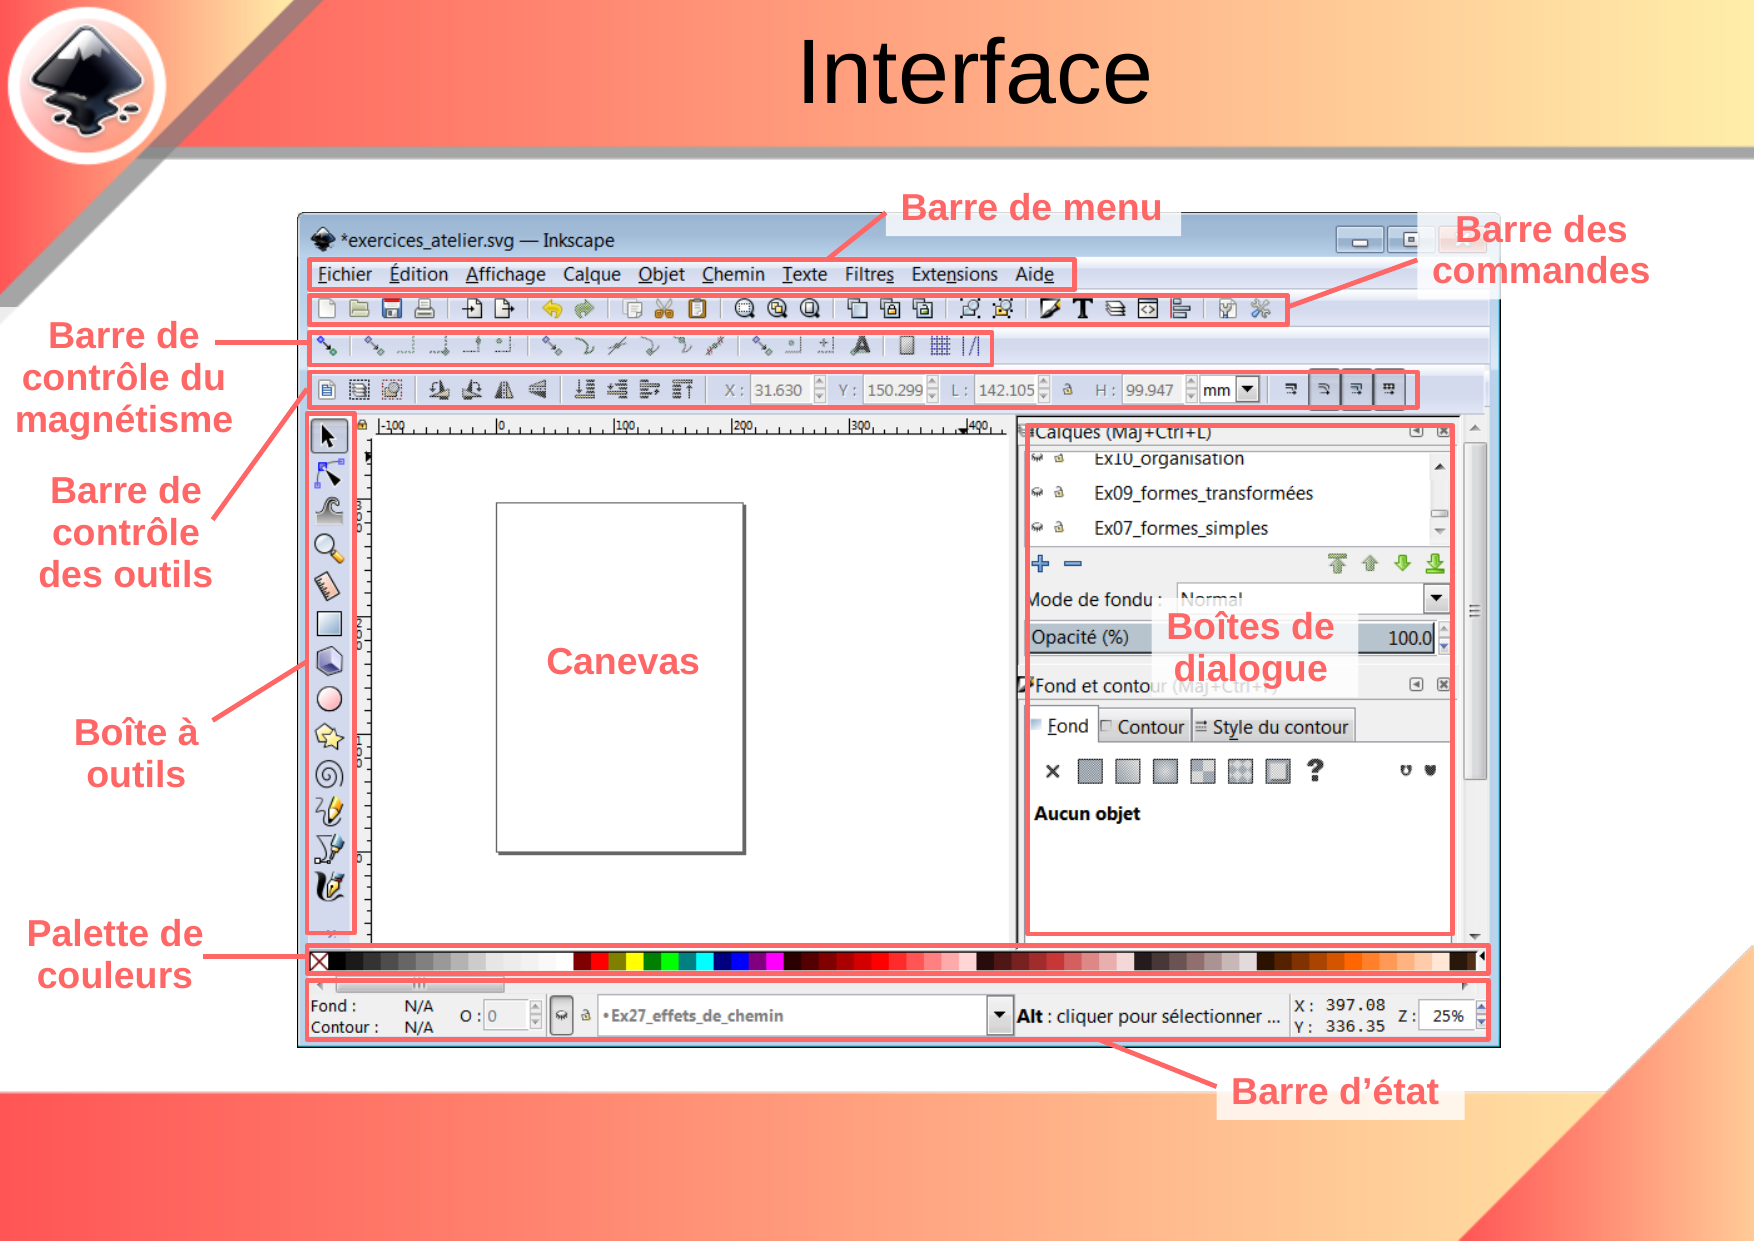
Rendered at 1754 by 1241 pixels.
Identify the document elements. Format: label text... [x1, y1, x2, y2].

text_box Barre de contrôle du magnétisme [0, 307, 260, 448]
picture [0, 0, 1754, 1241]
picture [312, 335, 990, 363]
text_box Boîte à outils [59, 704, 225, 804]
picture [309, 948, 1486, 971]
picture [312, 374, 1415, 405]
text_box Barre d’état [1216, 1062, 1465, 1120]
picture [309, 416, 352, 931]
text_box Canevas [531, 625, 721, 697]
text_box Barre des commandes [1417, 200, 1678, 300]
text_box Palette de couleurs [11, 905, 225, 1004]
text_box Barre de menu [885, 179, 1182, 237]
text_box Barre de contrôle des outils [23, 461, 249, 603]
title Interface [283, 19, 1667, 125]
text_box Boîtes de dialogue [1151, 598, 1359, 697]
